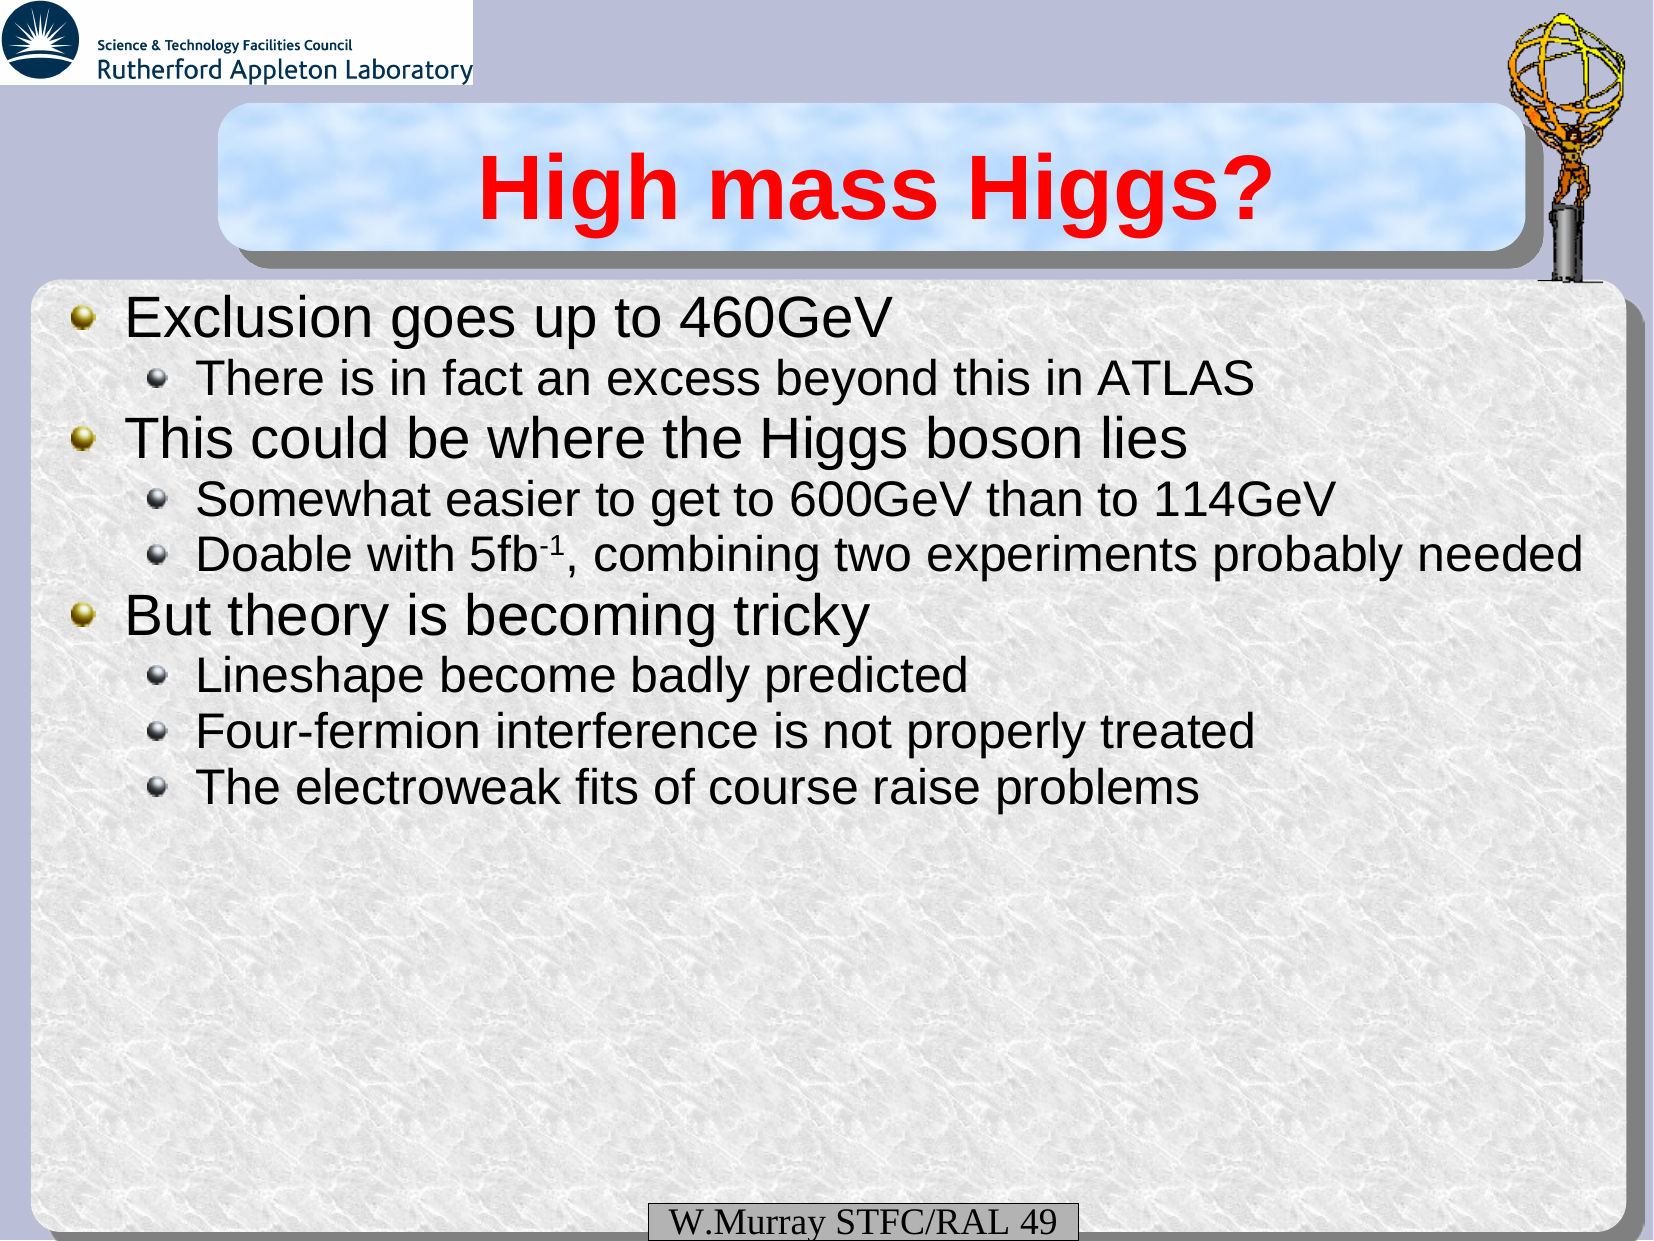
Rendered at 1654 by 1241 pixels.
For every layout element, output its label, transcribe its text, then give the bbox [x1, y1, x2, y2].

list Exclusion goes up to 460GeV There is in fact an excess beyond this in ATLAS This could be where the Higgs boson lies Somewhat easier to get to 600GeV than to 114GeV Doable with 5fb-1, combining two experiments probably needed But theory is becoming tricky Lineshape become badly predicted Four-fermion interference is not properly treated The electroweak fits of course raise problems [53, 285, 1588, 1193]
title High mass Higgs? [244, 112, 1512, 263]
picture [30, 0, 1654, 1232]
picture [0, 0, 473, 85]
